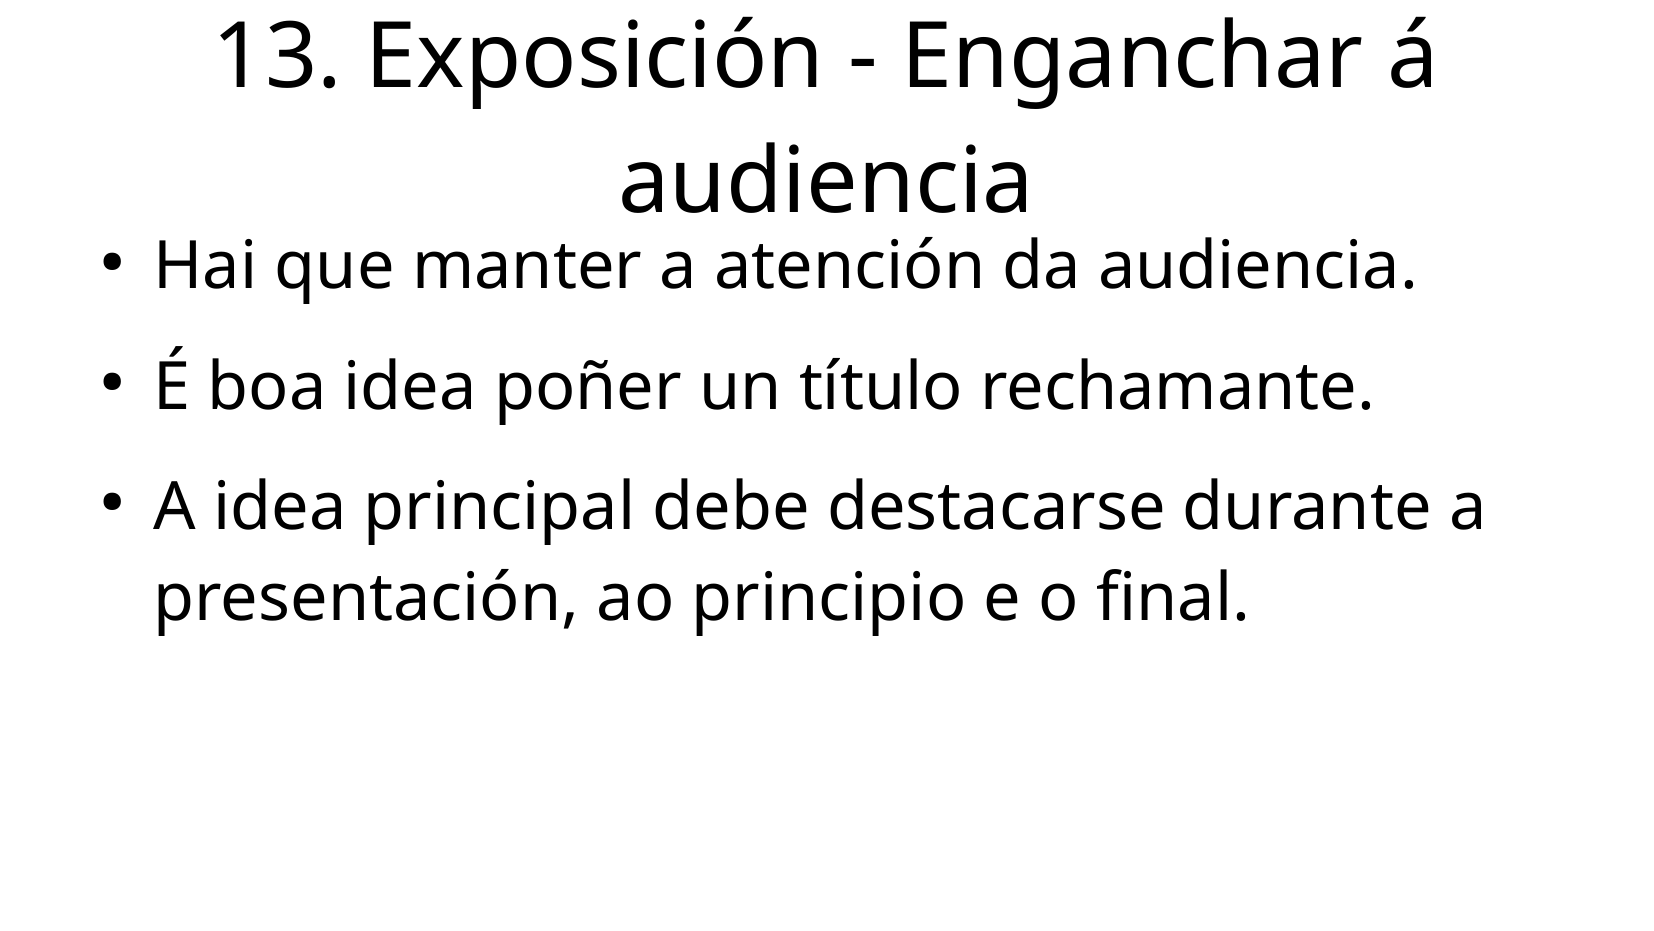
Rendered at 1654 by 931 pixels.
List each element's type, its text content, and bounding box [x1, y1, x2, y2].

title 13. Exposición - Enganchar á audiencia [82, 12, 1571, 217]
list Hai que manter a atención da audiencia. É boa idea poñer un título rechamante. A idea principal debe destacarse durante a presentación, ao principio e o final. [82, 217, 1571, 758]
